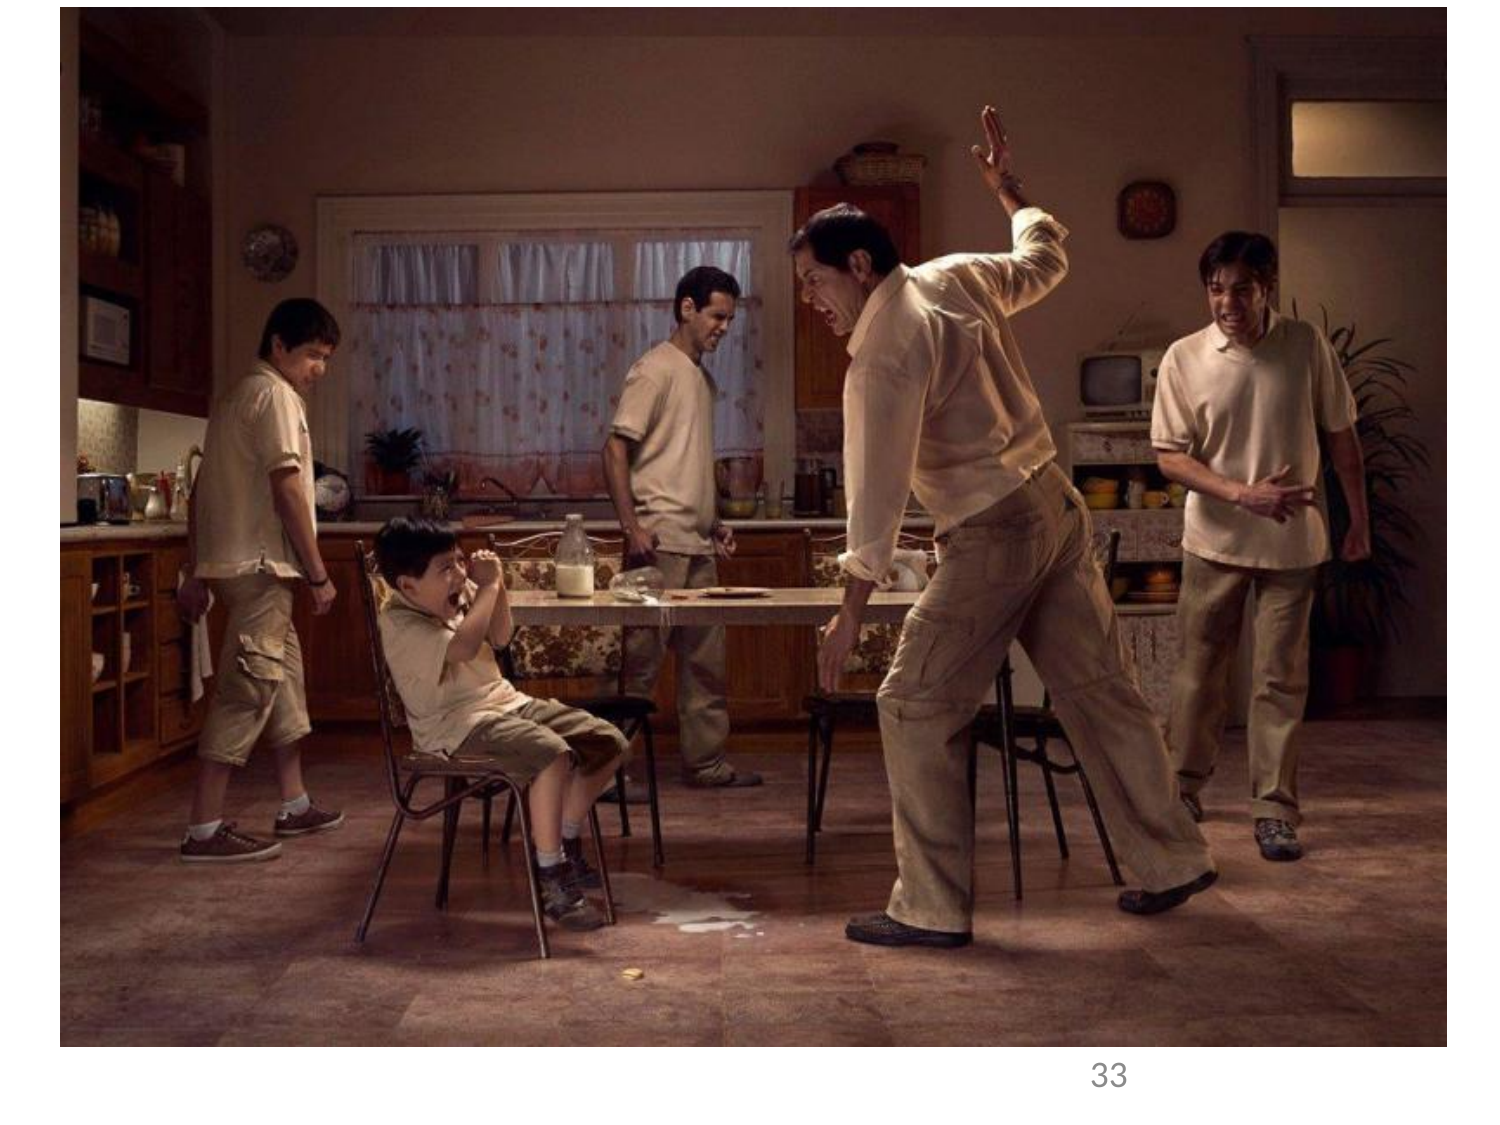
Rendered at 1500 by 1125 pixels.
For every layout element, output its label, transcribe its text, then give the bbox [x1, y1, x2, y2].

slide_number <編號> [1074, 1042, 1425, 1103]
picture [60, 7, 1447, 1047]
